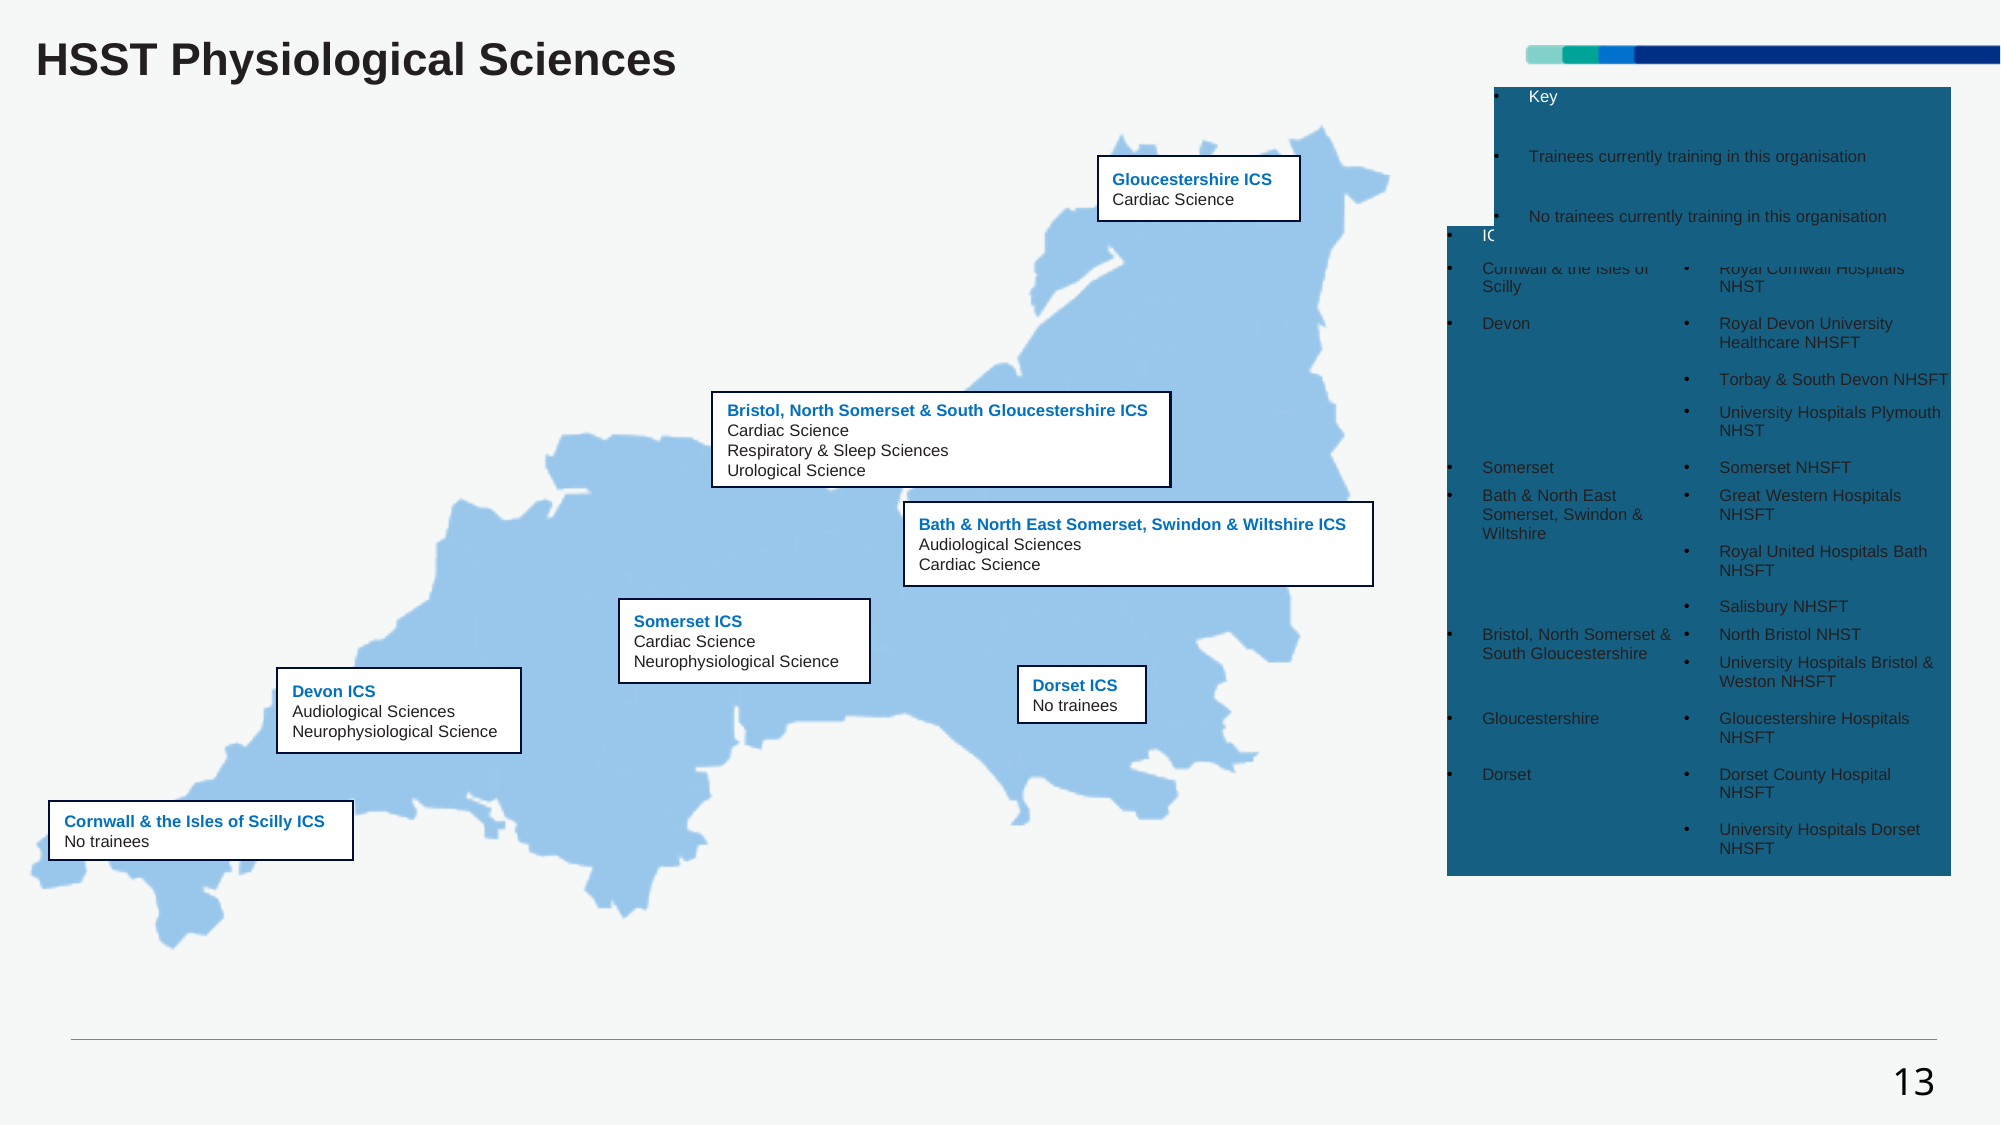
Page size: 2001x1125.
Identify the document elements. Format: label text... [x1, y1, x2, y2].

table_cell Salisbury NHSFT [1684, 598, 1951, 626]
table_cell Trainees currently training in this organisation [1494, 147, 1893, 207]
table_cell Dorset County Hospital NHSFT [1684, 765, 1951, 821]
table_cell [1893, 147, 1951, 207]
table_header Key [1494, 87, 1893, 147]
table_cell Royal Cornwall Hospitals NHST [1684, 267, 1951, 315]
table_cell No trainees currently training in this organisation [1494, 207, 1893, 267]
text_box Somerset ICS Cardiac Science Neurophysiological Science [619, 599, 870, 683]
text_box Dorset ICS No trainees [1018, 666, 1146, 723]
table_cell Gloucestershire Hospitals NHSFT [1684, 709, 1951, 765]
table_cell University Hospitals Plymouth NHST [1684, 403, 1951, 459]
picture [21, 117, 1404, 976]
table_cell Dorset [1447, 765, 1684, 876]
table_cell Bath & North East Somerset, Swindon & Wiltshire [1447, 486, 1684, 626]
table_cell Somerset [1447, 459, 1684, 486]
text_box Cornwall & the Isles of Scilly ICS No trainees [49, 801, 353, 860]
table_cell University Hospitals Dorset NHSFT [1684, 821, 1951, 876]
table_cell [1893, 207, 1951, 267]
table_cell Gloucestershire [1447, 709, 1684, 765]
table_header ICS [1447, 226, 1494, 259]
table_cell Royal Devon University Healthcare NHSFT [1684, 315, 1951, 370]
text_box HSST Physiological Sciences [20, 21, 1022, 93]
text_box Bristol, North Somerset & South Gloucestershire ICS Cardiac Science Respiratory & Sleep Sciences Urological Science [712, 392, 1171, 487]
table_cell Great Western Hospitals NHSFT [1684, 486, 1951, 542]
table_cell Devon [1447, 315, 1684, 459]
text_box Gloucestershire ICS Cardiac Science [1098, 156, 1300, 221]
text_box Devon ICS Audiological Sciences Neurophysiological Science [277, 668, 521, 753]
table_cell Torbay & South Devon NHSFT [1684, 370, 1951, 403]
table_cell Royal United Hospitals Bath NHSFT [1684, 542, 1951, 598]
table_cell North Bristol NHST [1684, 626, 1951, 654]
table_cell Cornwall & the Isles of Scilly [1447, 259, 1684, 315]
table_header [1893, 87, 1951, 147]
table_cell Somerset NHSFT [1684, 459, 1951, 486]
table_cell Bristol, North Somerset & South Gloucestershire [1447, 626, 1684, 709]
table_cell University Hospitals Bristol & Weston NHSFT [1684, 654, 1951, 709]
text_box Bath & North East Somerset, Swindon & Wiltshire ICS Audiological Sciences Cardiac Science [904, 502, 1373, 586]
